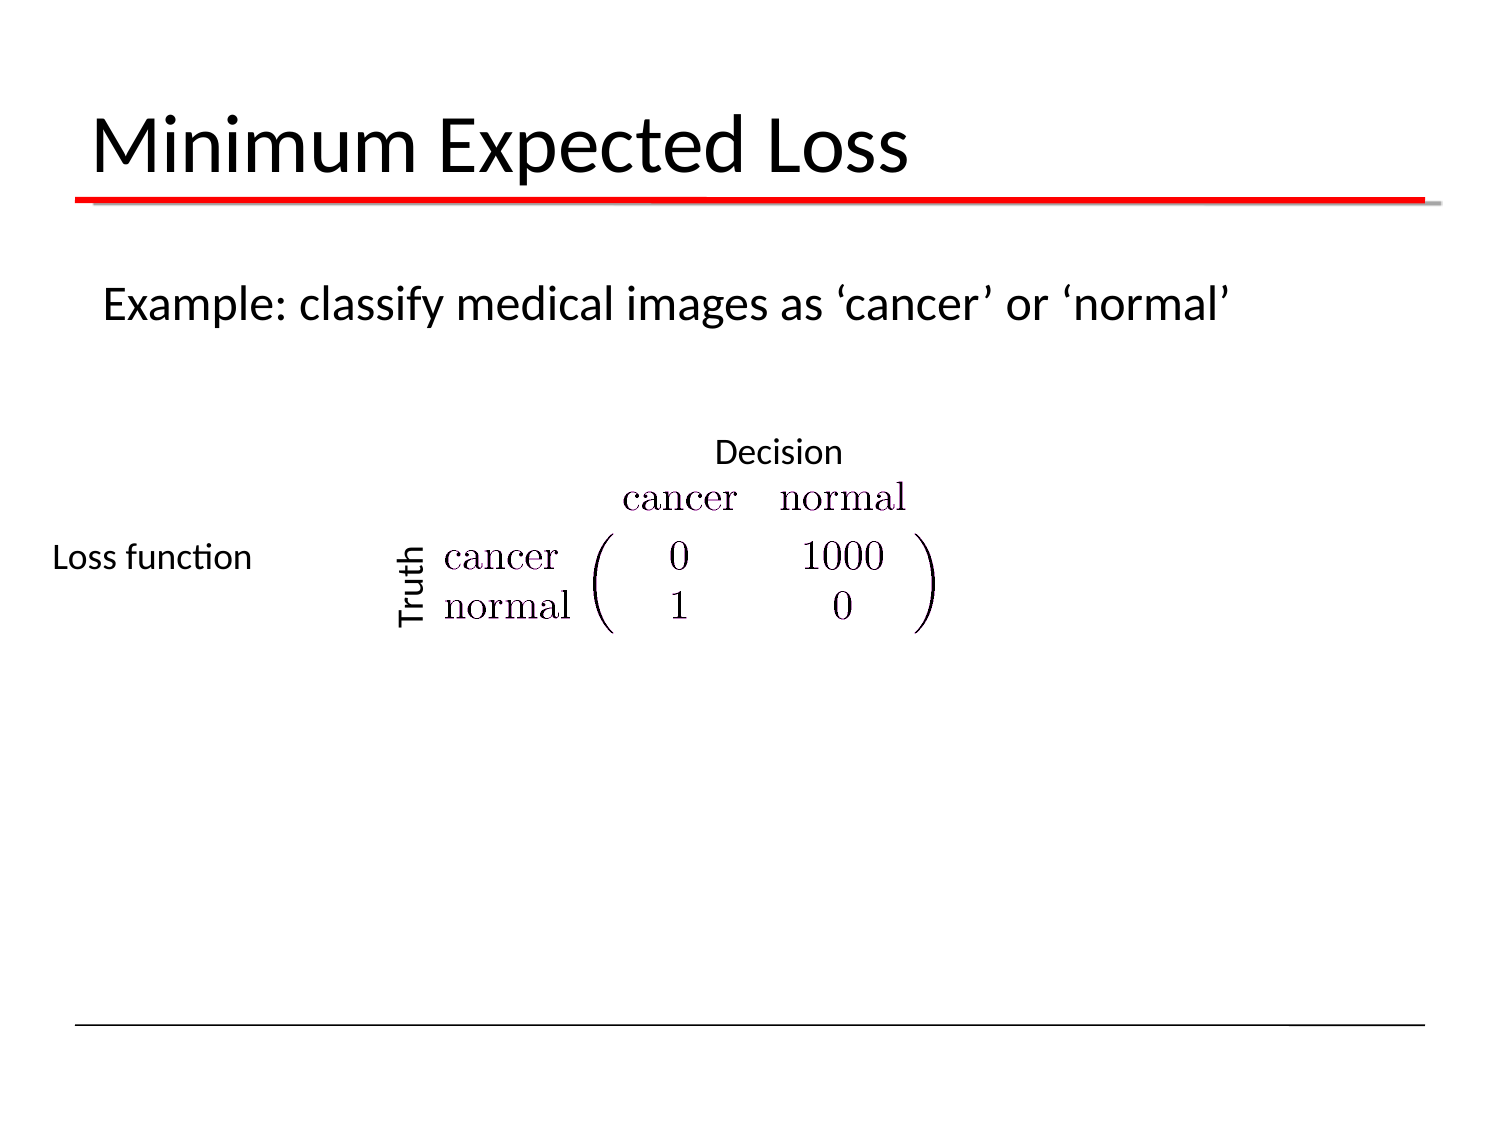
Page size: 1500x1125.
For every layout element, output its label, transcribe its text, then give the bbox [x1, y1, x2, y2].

list Example: classify medical images as ‘cancer’ or ‘normal’ [87, 262, 1388, 1005]
text_box Decision [699, 419, 1013, 480]
text_box Loss function [37, 525, 316, 585]
picture [441, 480, 938, 635]
text_box Truth [377, 412, 439, 644]
title Minimum Expected Loss [75, 45, 1426, 233]
